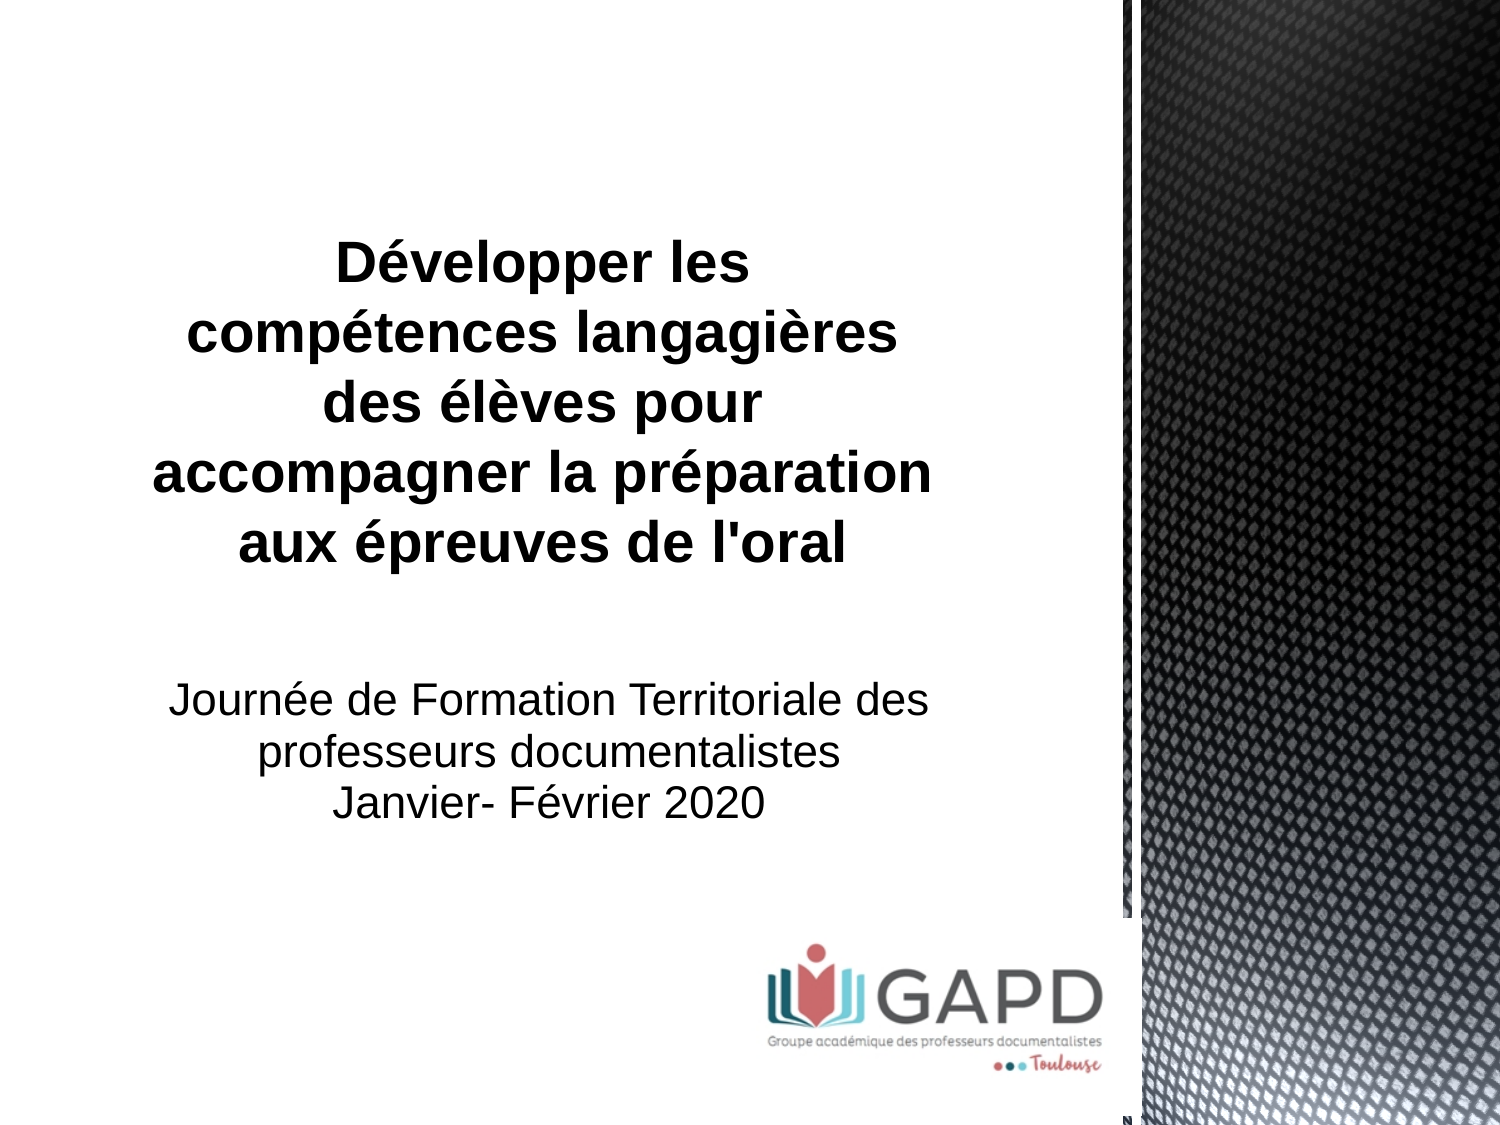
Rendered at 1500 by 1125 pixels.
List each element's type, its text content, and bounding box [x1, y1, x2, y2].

title Développer les compétences langagières des élèves pour accompagner la préparation aux épreuves de l'oral [129, 216, 957, 355]
picture [729, 0, 1500, 1125]
text_box Journée de Formation Territoriale des professeurs documentalistes Janvier- Février 2020 [153, 624, 945, 886]
